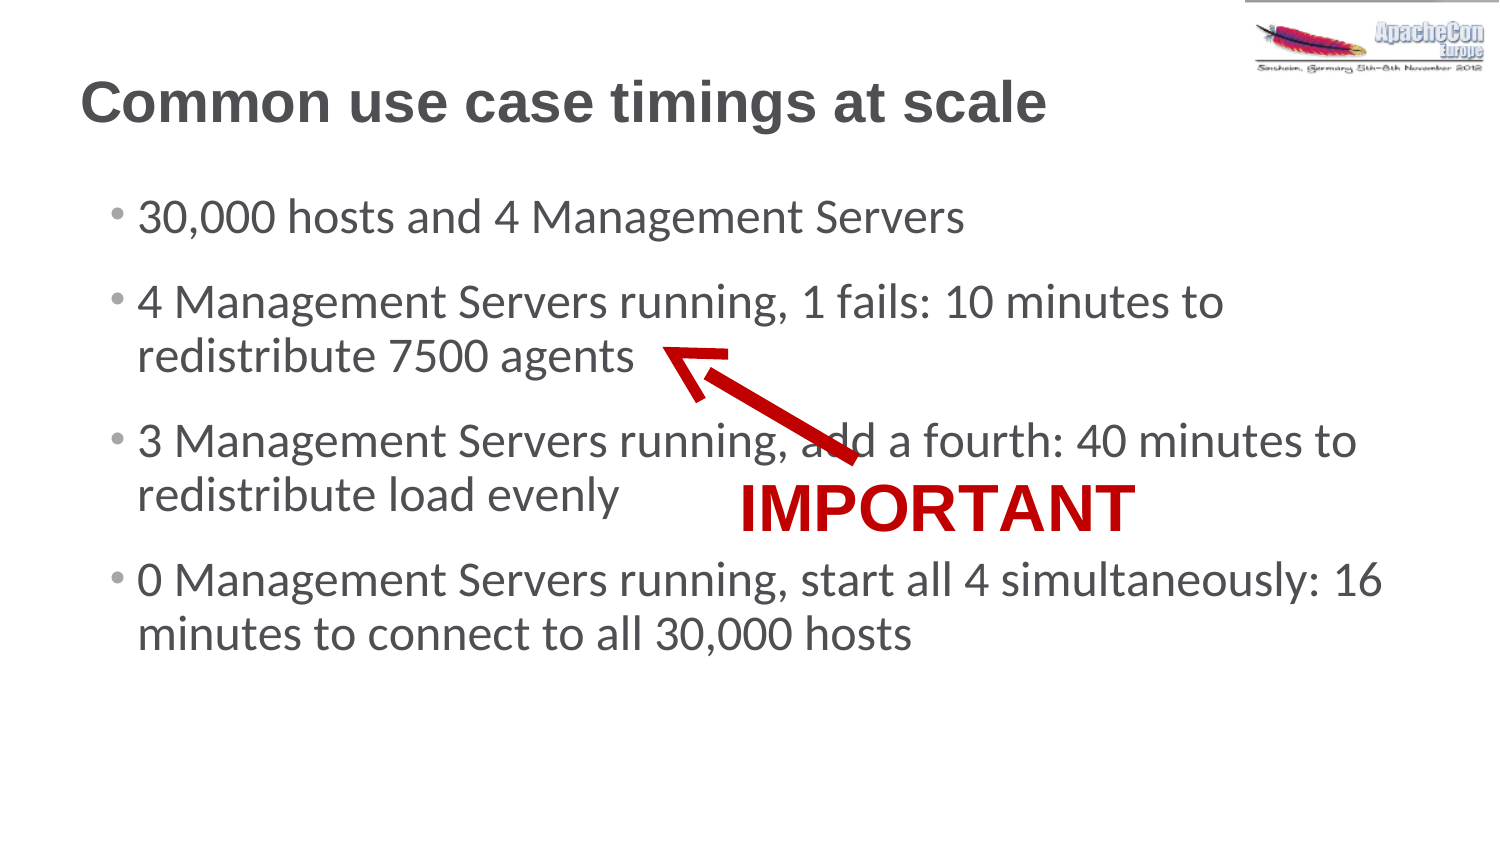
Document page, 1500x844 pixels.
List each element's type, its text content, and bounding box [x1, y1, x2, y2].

title Common use case timings at scale [65, 47, 1438, 153]
text_box IMPORTANT [724, 456, 1188, 553]
picture [1245, 0, 1499, 90]
text_box 30,000 hosts and 4 Management Servers 4 Management Servers running, 1 fails: 10 minutes to redistribute 7500 agents 3 Management Servers running, add a fourth: 40 minutes to redistribute load evenly 0 Management Servers running, start all 4 simultaneously: 16 minutes to connect to all 30,000 hosts [97, 184, 1400, 840]
